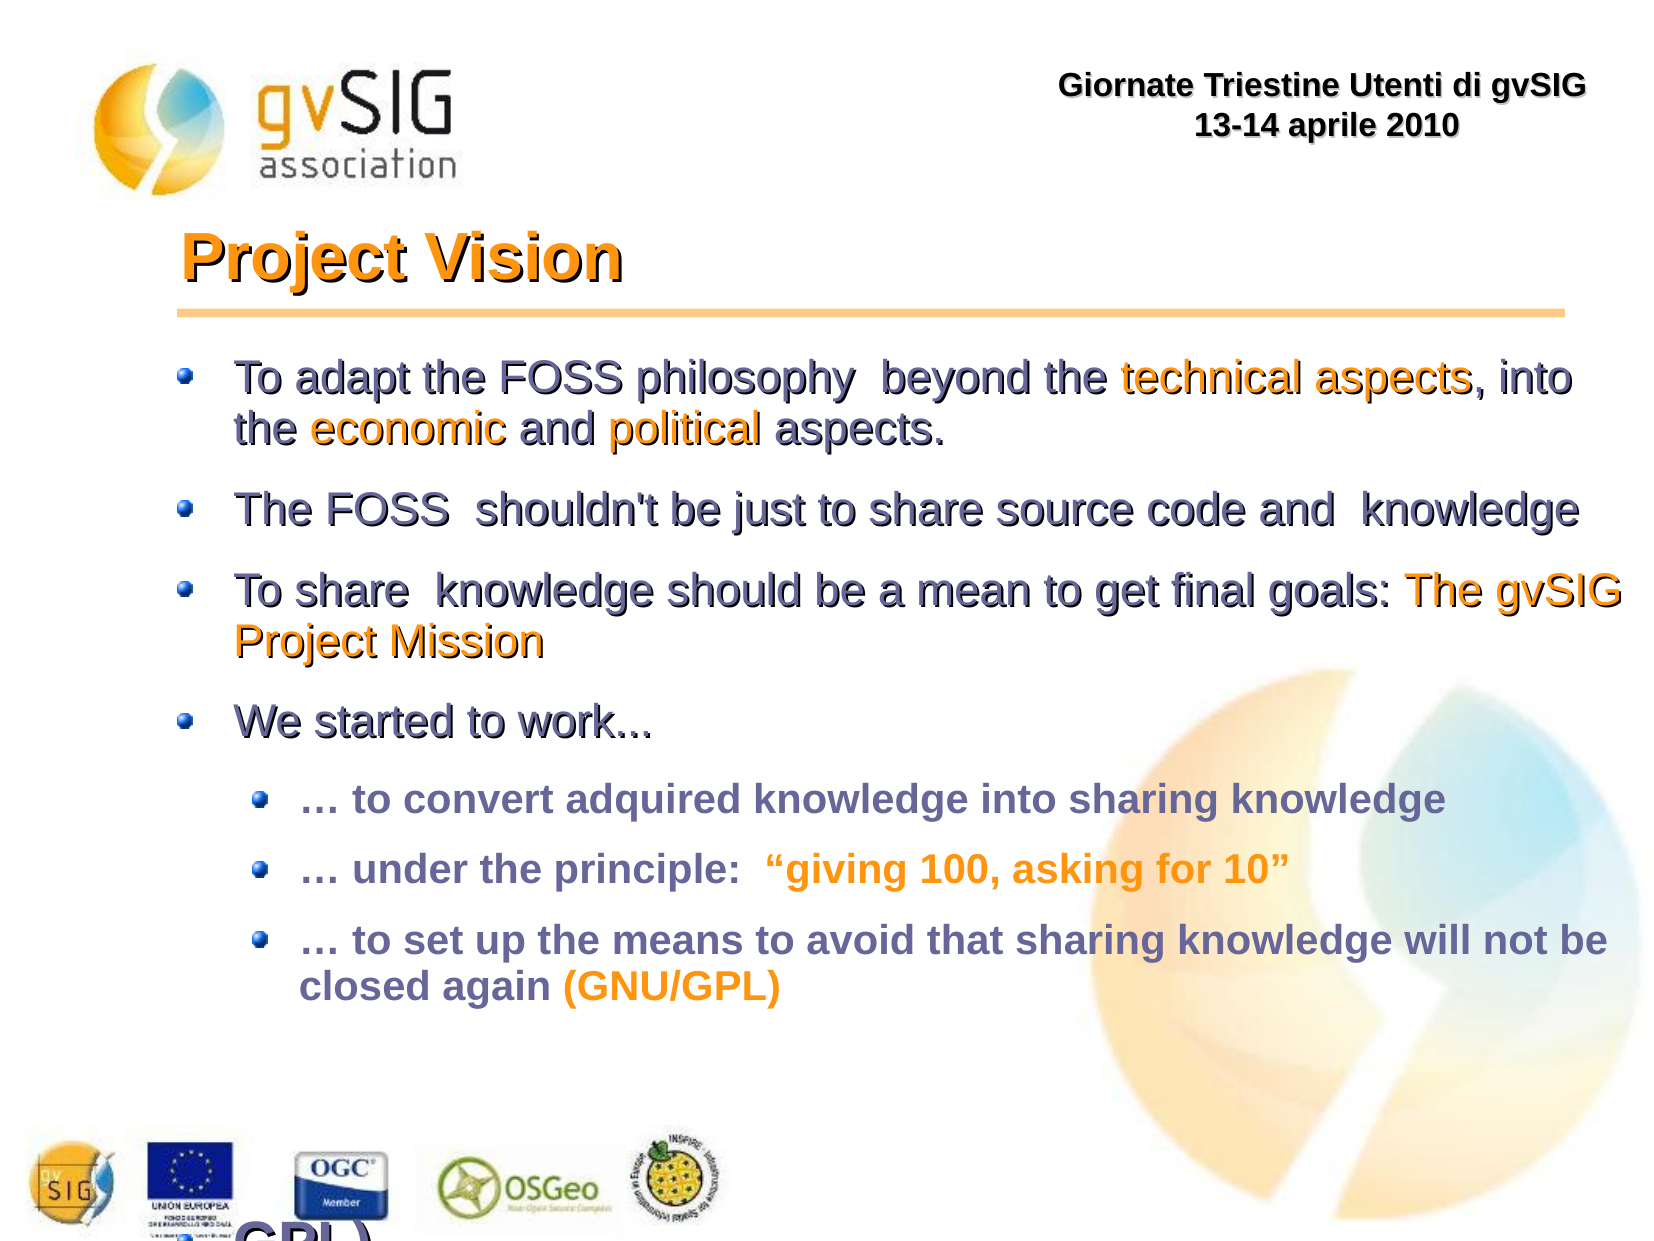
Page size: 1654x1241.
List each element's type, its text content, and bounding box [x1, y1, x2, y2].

text_box Project Vision [165, 211, 639, 302]
list To adapt the FOSS philosophy beyond the technical aspects, into the economic and political aspects. The FOSS shouldn't be just to share source code and knowledge To share knowledge should be a mean to get final goals: The gvSIG Project Mission We started to work... … to convert adquired knowledge into sharing knowledge … under the principle: “giving 100, asking for 10” … to set up the means to avoid that sharing knowledge will not be closed again (GNU/GPL) GPL) [177, 265, 1625, 1182]
picture [1, 0, 1654, 1241]
picture [293, 1231, 306, 1241]
